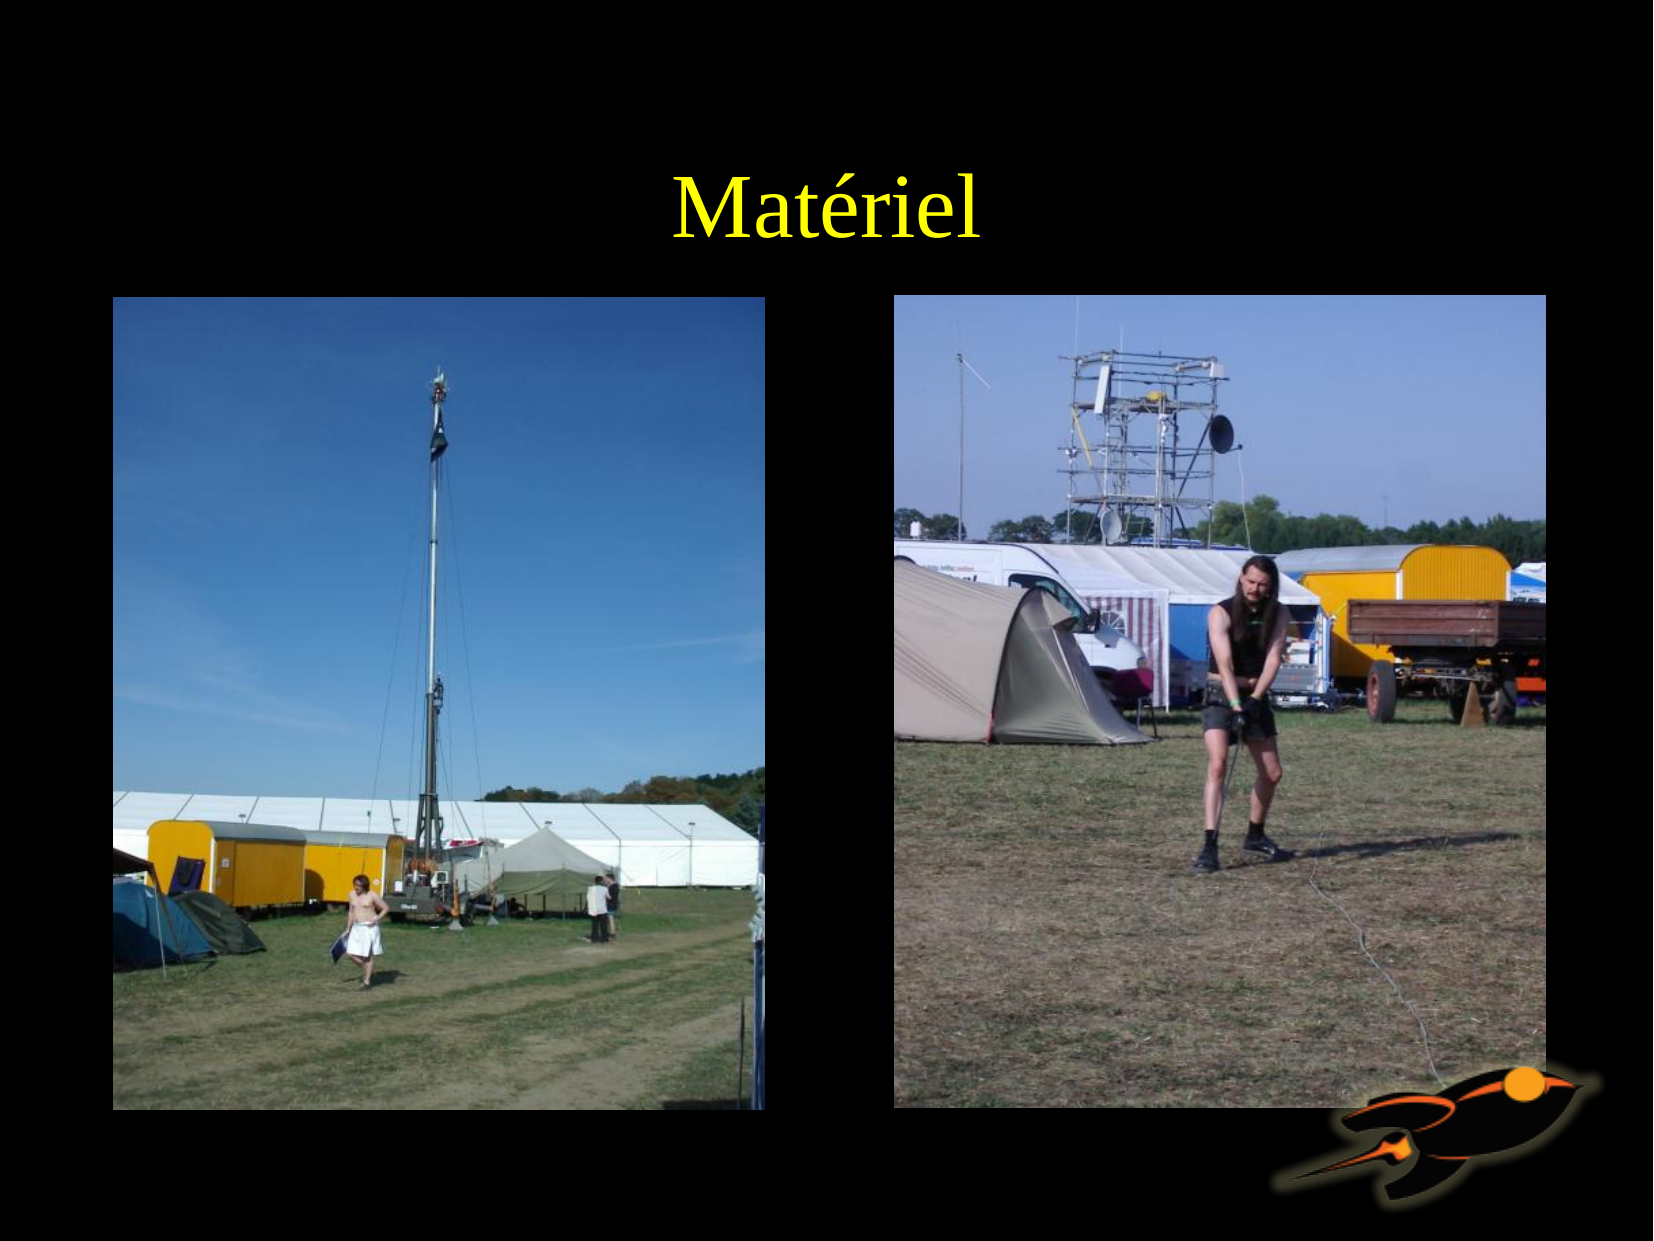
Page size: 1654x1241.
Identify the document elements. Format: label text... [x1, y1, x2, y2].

picture [894, 295, 1653, 1241]
picture [113, 297, 765, 1110]
title Matériel [121, 102, 1533, 311]
